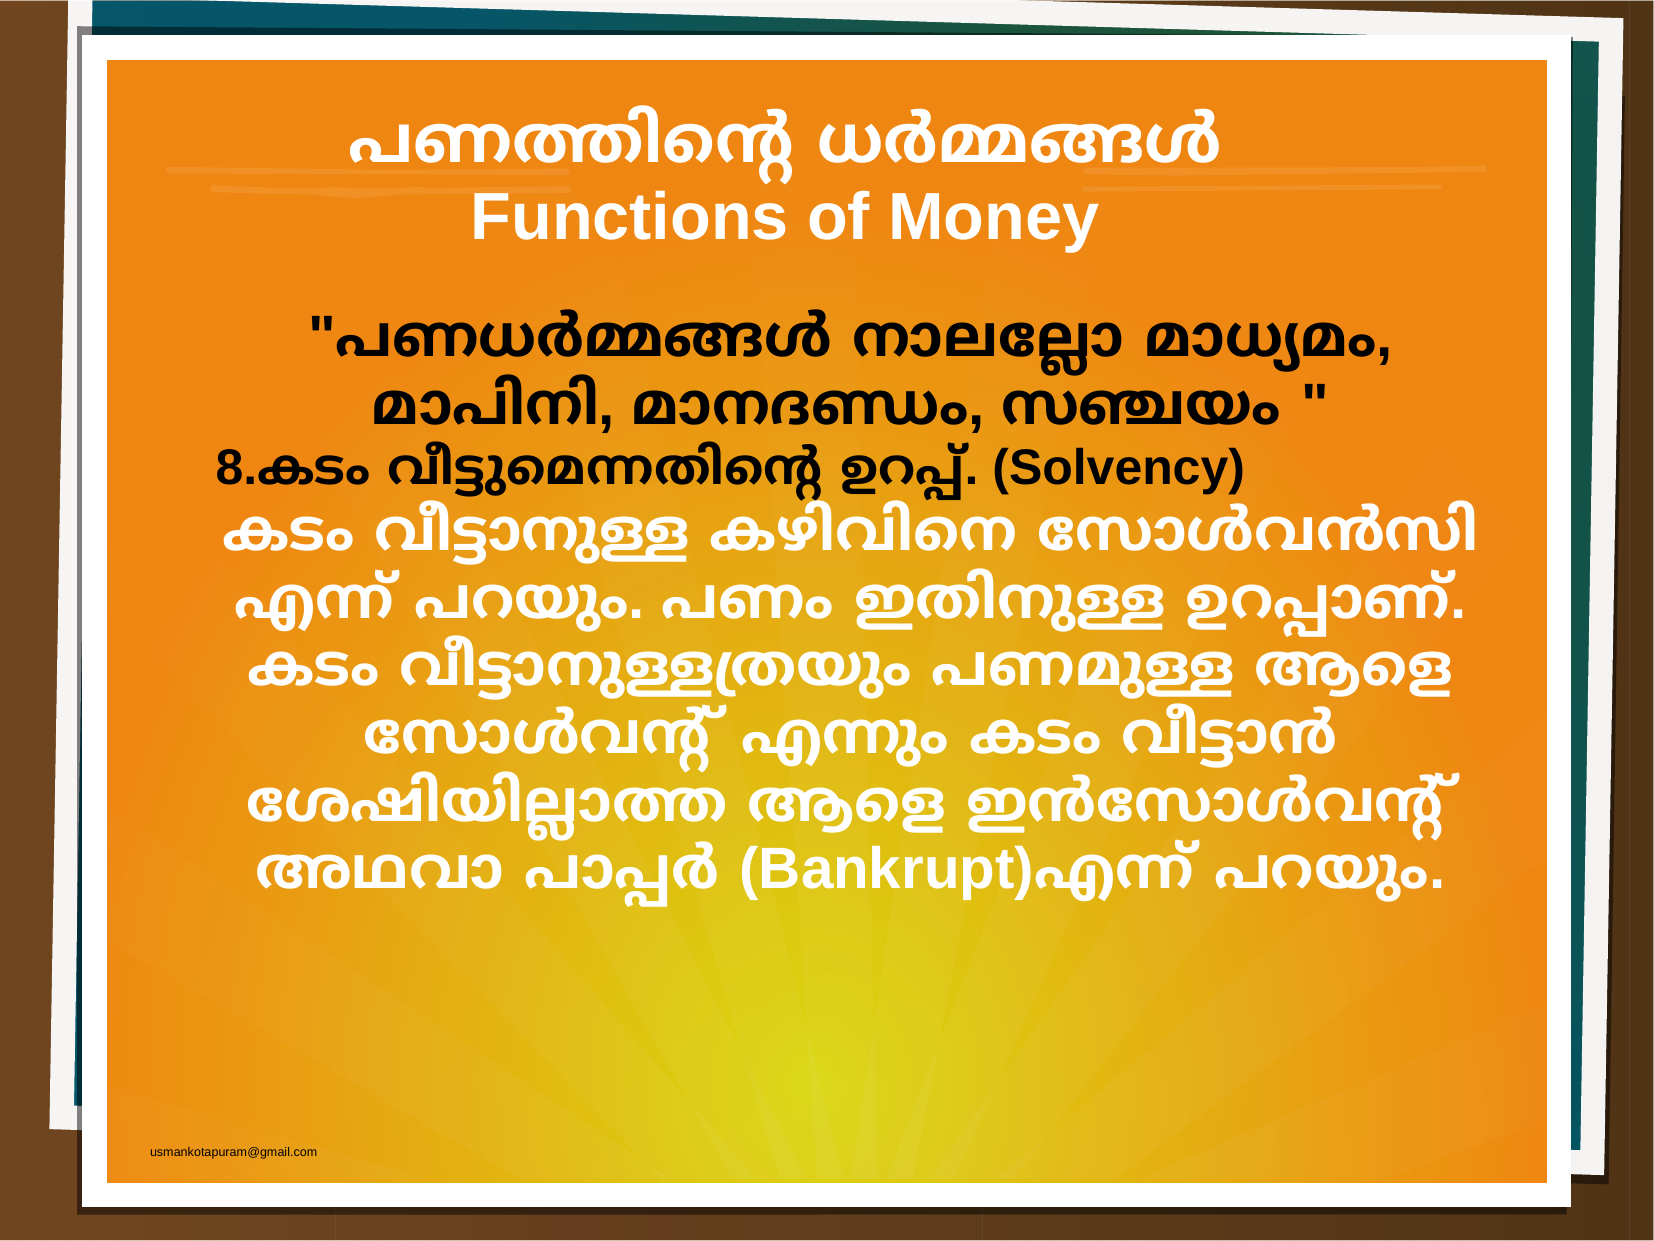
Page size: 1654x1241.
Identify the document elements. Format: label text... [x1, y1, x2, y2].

title പണത്തിന്റെ ധർമ്മങ്ങൾ Functions of Money [129, 78, 1441, 276]
text_box "പണധർമ്മങ്ങൾ നാലല്ലോ മാധ്യമം, മാപിനി, മാനദണ്ഡം, സഞ്ചയം " 8.കടം വീട്ടുമെന്നതിന്റെ ഉറപ്പ്. (Solvency) കടം വീട്ടാനുള്ള കഴിവിനെ സോൾവൻസി എന്ന് പറയും. പണം ഇതിനുള്ള ഉറപ്പാണ്. കടം വീട്ടാനുള്ളത്രയും പണമുള്ള ആളെ സോൾവന്റ് എന്നും കടം വീട്ടാൻ ശേഷിയില്ലാത്ത ആളെ ഇൻസോൾവന്റ് അഥവാ പാപ്പർ (Bankrupt)എന്ന് പറയും. [200, 295, 1501, 843]
